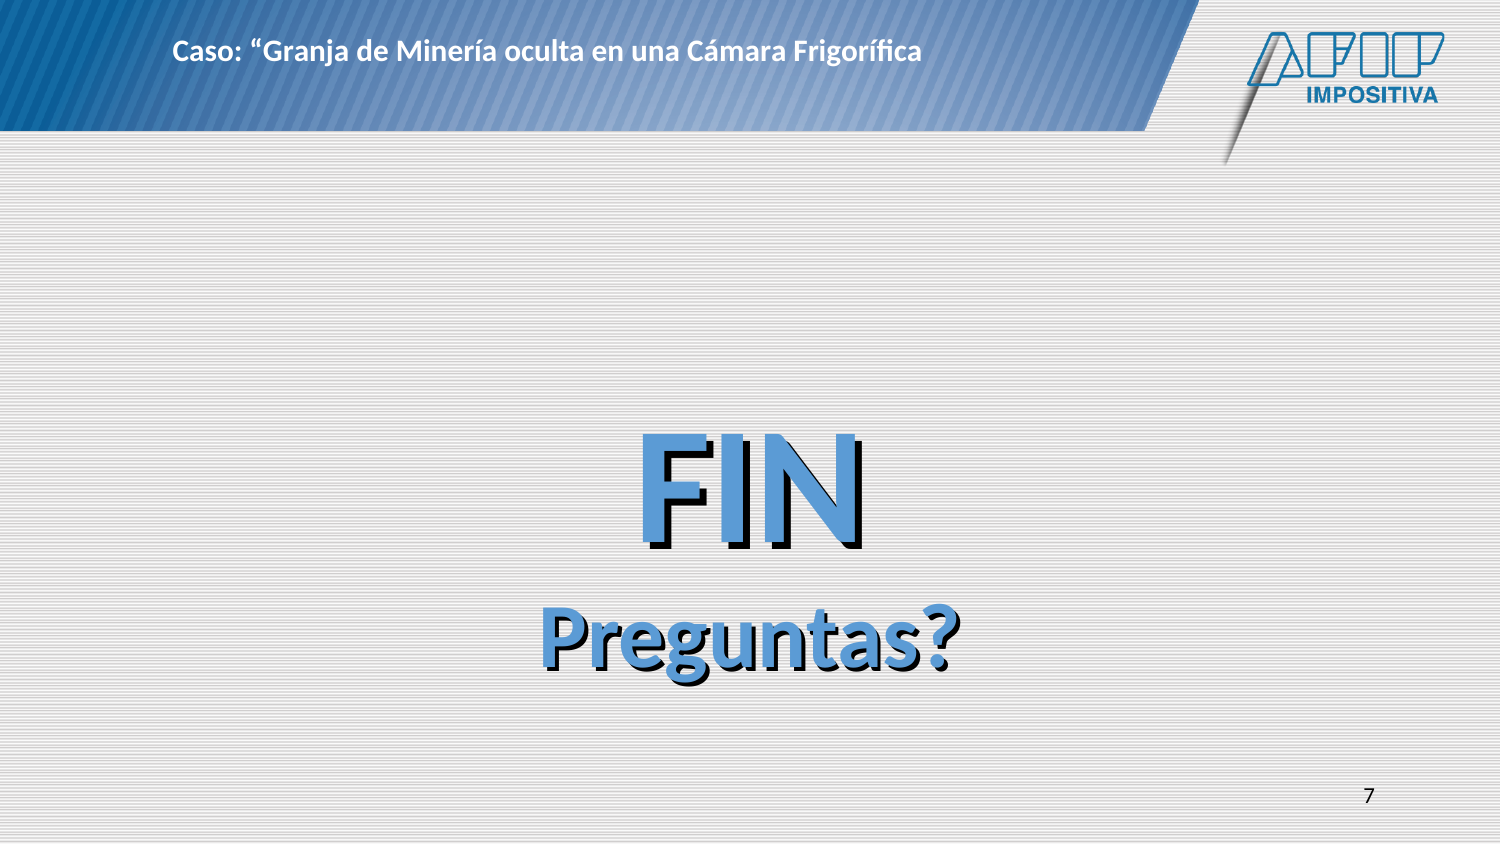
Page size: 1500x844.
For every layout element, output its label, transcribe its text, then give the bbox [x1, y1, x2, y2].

text_box Caso: “Granja de Minería oculta en una Cámara Frigorífica [157, 30, 1040, 77]
text_box FIN Preguntas? [375, 369, 1125, 694]
